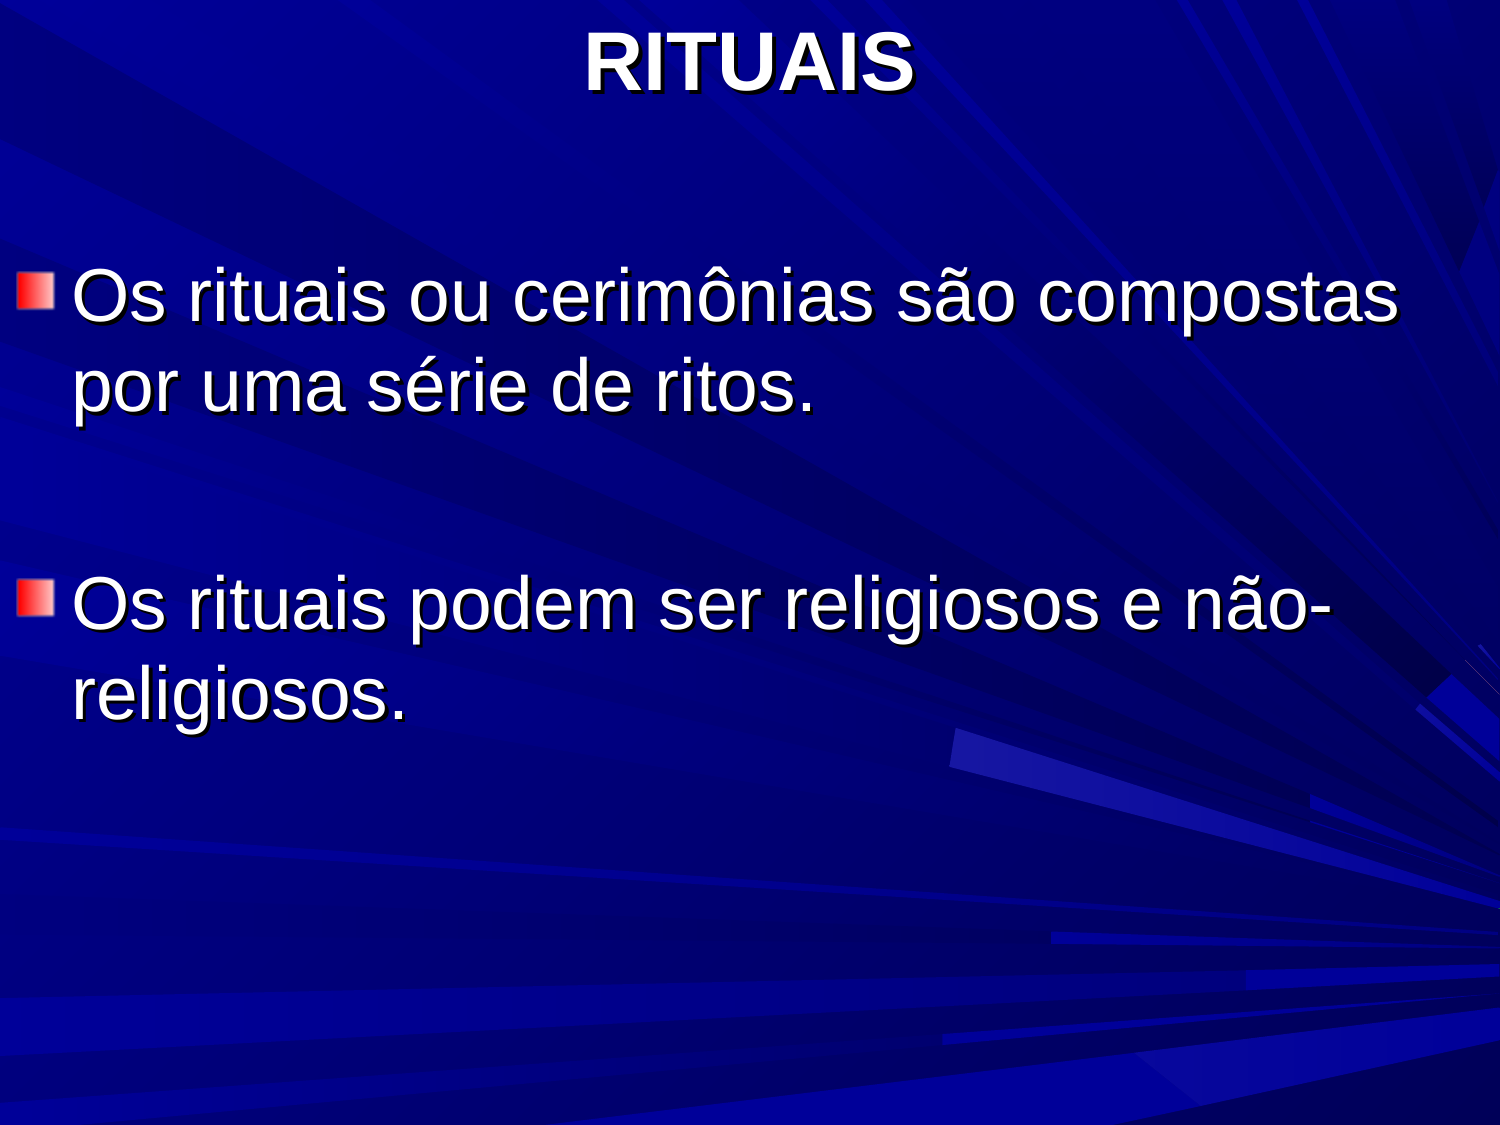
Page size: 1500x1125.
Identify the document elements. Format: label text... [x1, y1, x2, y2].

list RITUAIS Os rituais ou cerimônias são compostas por uma série de ritos. Os rituais podem ser religiosos e não-religiosos. [0, 0, 1500, 1125]
